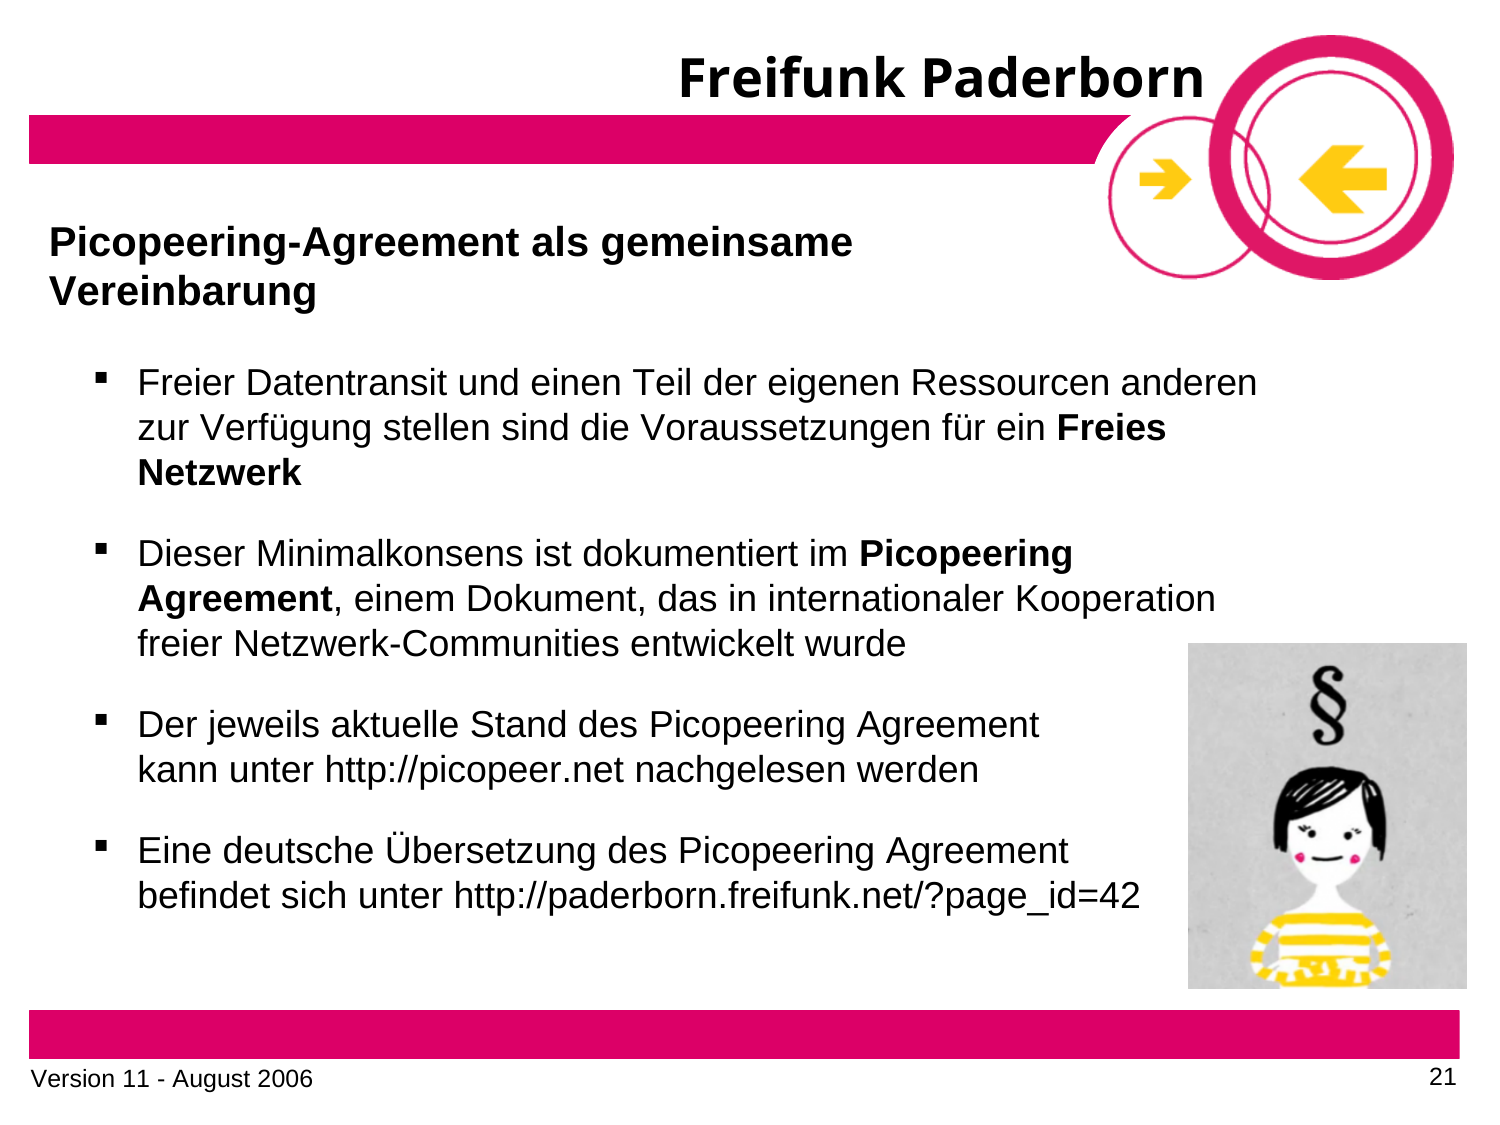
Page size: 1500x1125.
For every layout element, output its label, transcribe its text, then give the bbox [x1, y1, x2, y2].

picture [1188, 643, 1467, 989]
picture [1107, 35, 1454, 280]
text_box Freier Datentransit und einen Teil der eigenen Ressourcen anderen zur Verfügung stellen sind die Voraussetzungen für ein Freies Netzwerk Dieser Minimalkonsens ist dokumentiert im Picopeering Agreement, einem Dokument, das in internationaler Kooperation freier Netzwerk-Communities entwickelt wurde Der jeweils aktuelle Stand des Picopeering Agreement kann unter http://picopeer.net nachgelesen werden Eine deutsche Übersetzung des Picopeering Agreement befindet sich unter http://paderborn.freifunk.net/?page_id=42 [63, 358, 1292, 996]
text_box Picopeering-Agreement als gemeinsame Vereinbarung [48, 214, 1042, 333]
